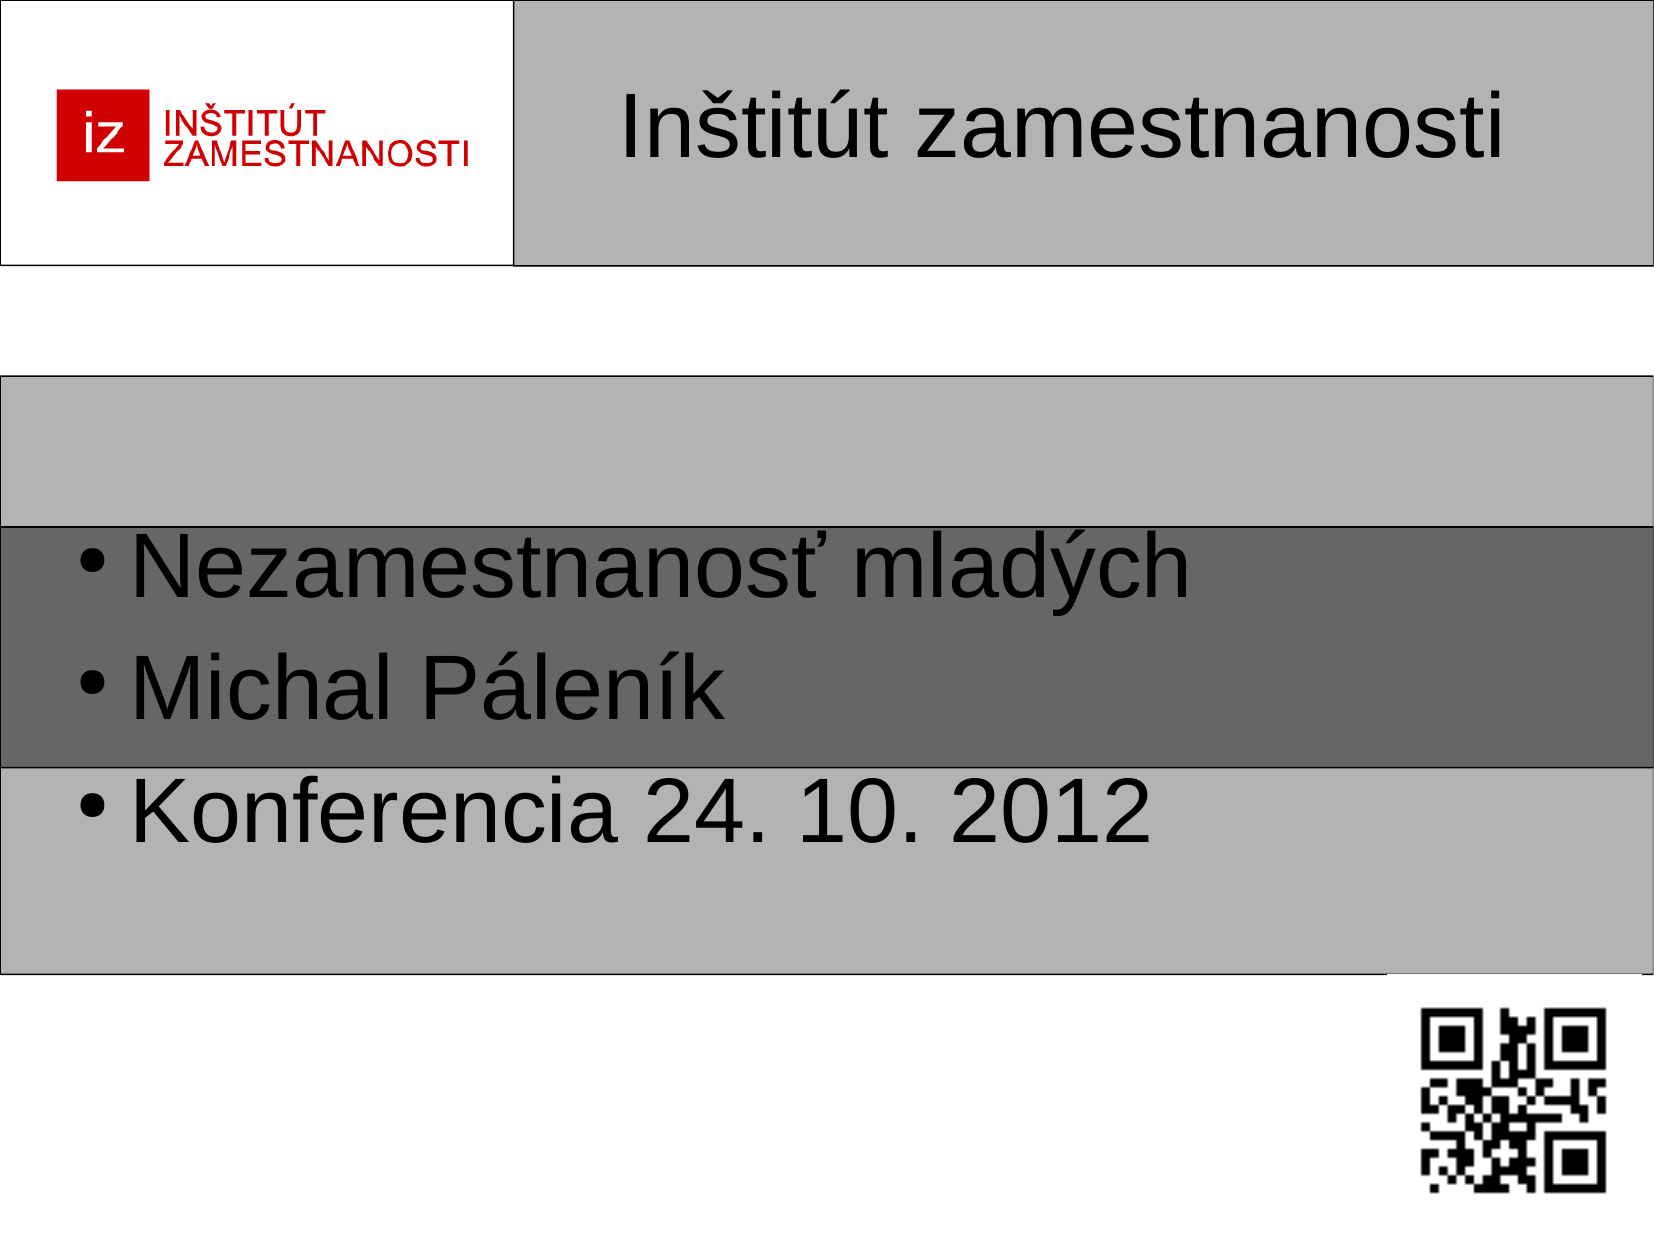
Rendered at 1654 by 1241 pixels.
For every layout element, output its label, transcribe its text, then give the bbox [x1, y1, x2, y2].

title Inštitút zamestnanosti [561, 29, 1565, 237]
list Nezamestnanosť mladých Michal Páleník Konferencia 24. 10. 2012 [59, 531, 1506, 880]
picture [1387, 974, 1642, 1229]
text_box [0, 376, 1654, 975]
picture [5, 8, 512, 257]
